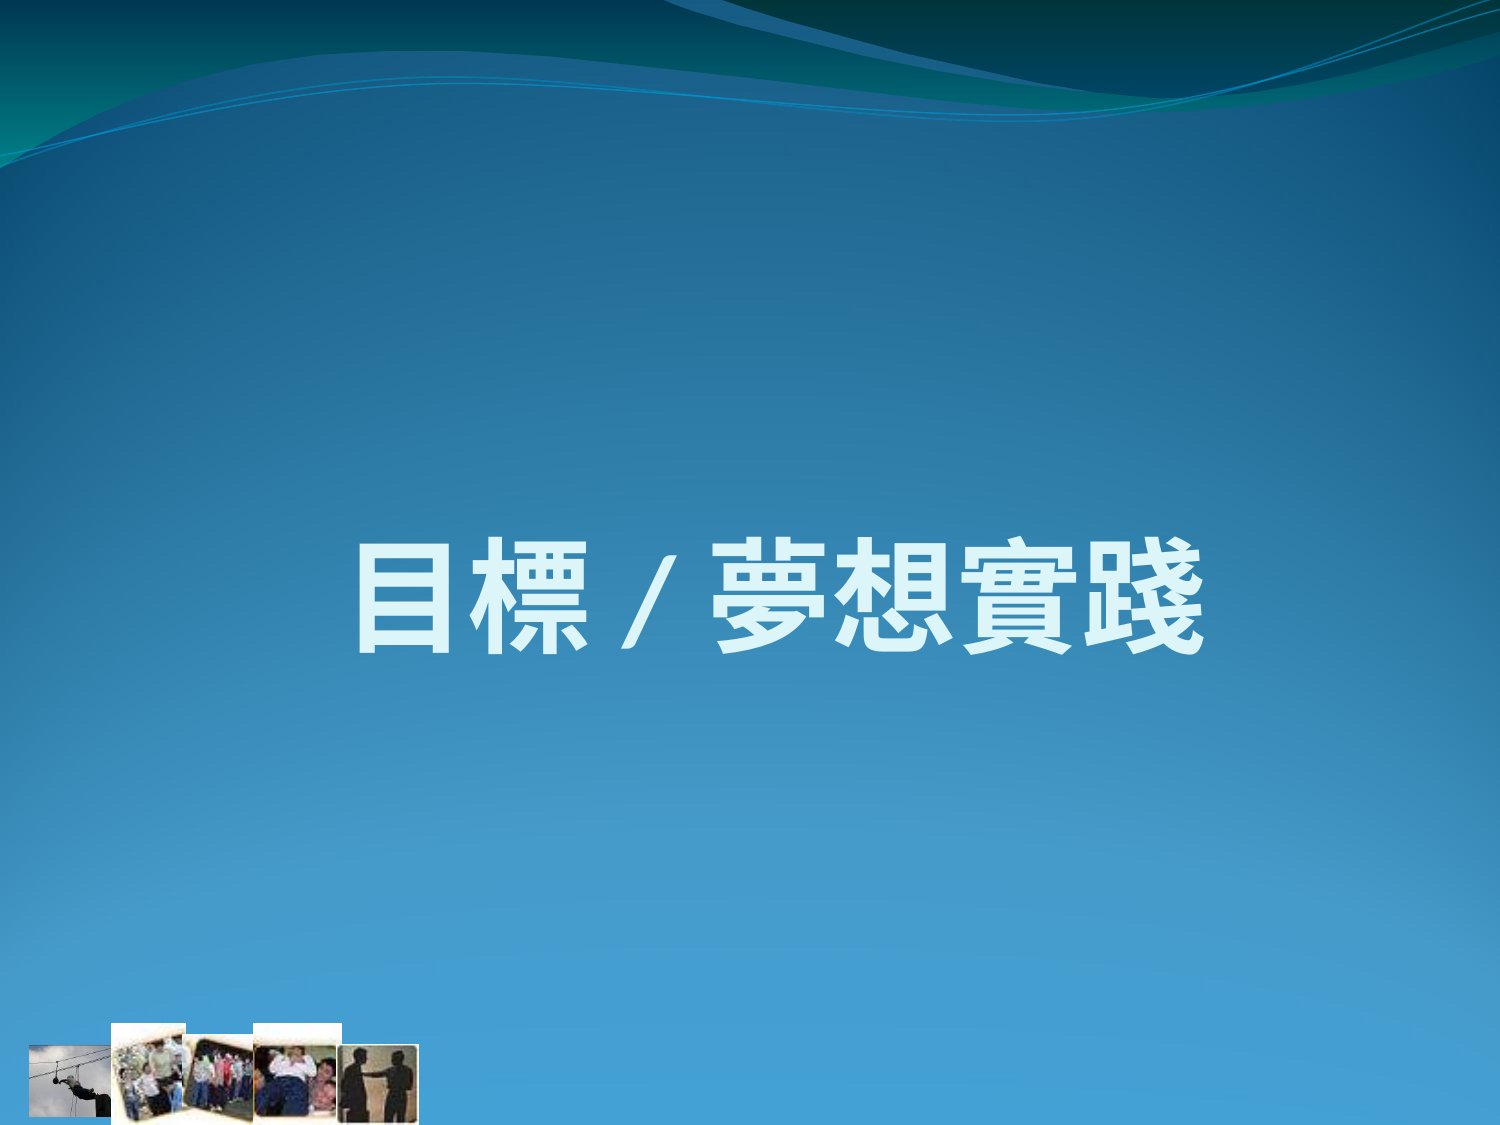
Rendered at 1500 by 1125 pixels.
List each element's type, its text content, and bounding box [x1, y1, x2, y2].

text_box 目標/夢想實踐 [230, 480, 1318, 669]
